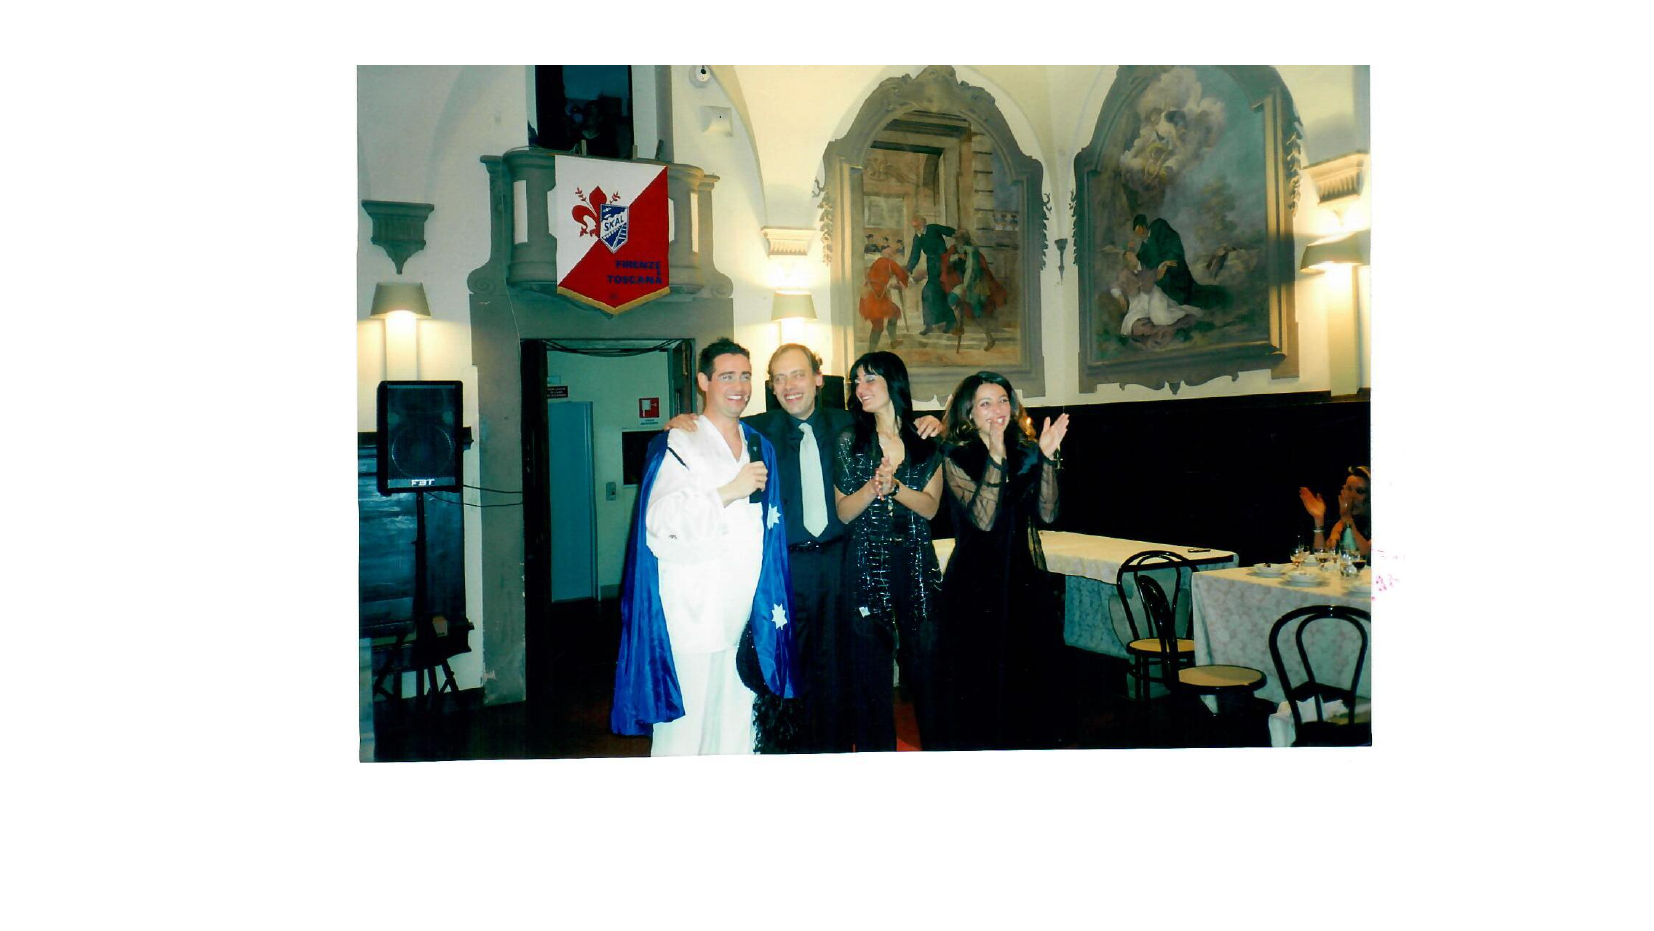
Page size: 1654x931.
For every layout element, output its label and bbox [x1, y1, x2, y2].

picture [354, 65, 1405, 768]
